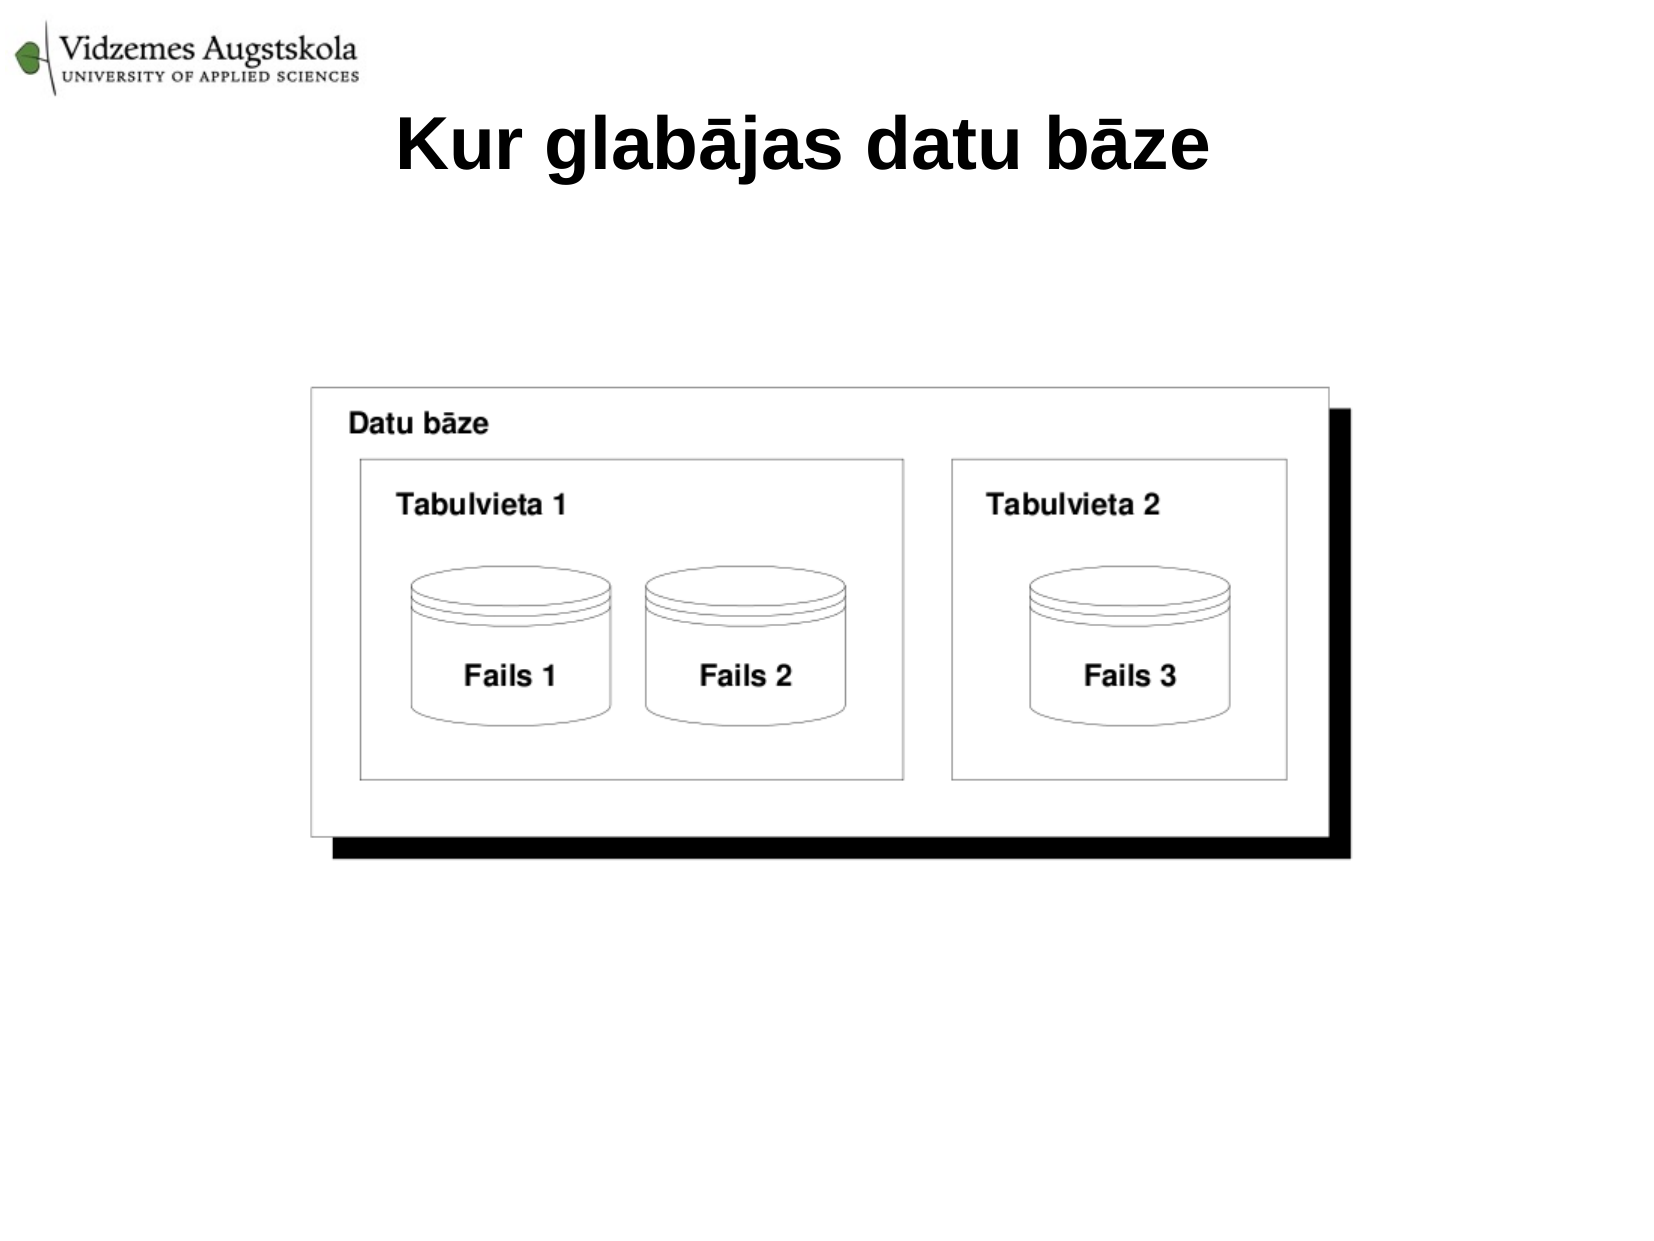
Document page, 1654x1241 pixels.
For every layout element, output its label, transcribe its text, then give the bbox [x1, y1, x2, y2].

title Kur glabājas datu bāze [94, 103, 1512, 188]
picture [300, 375, 1369, 877]
picture [5, 2, 368, 113]
